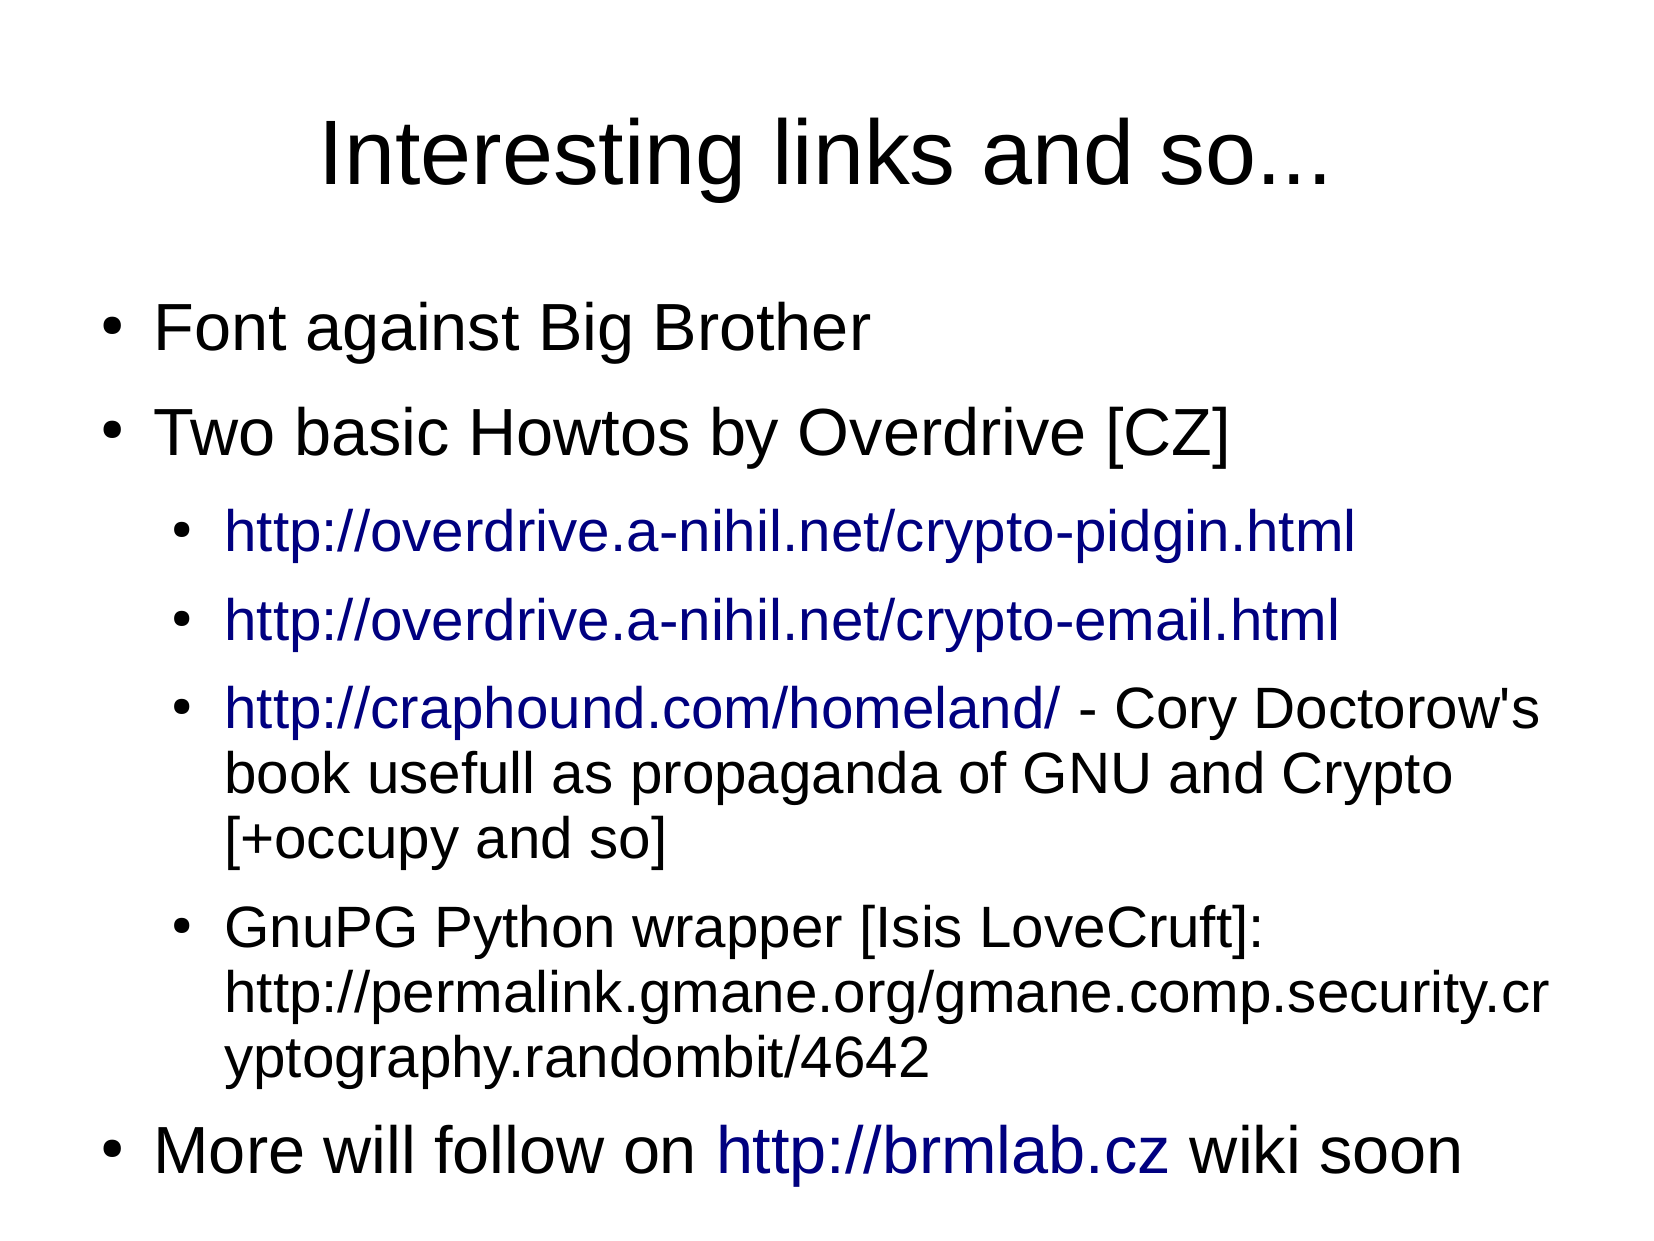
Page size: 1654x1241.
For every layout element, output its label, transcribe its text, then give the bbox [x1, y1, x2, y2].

title Interesting links and so... [82, 49, 1571, 257]
list Font against Big Brother Two basic Howtos by Overdrive [CZ] http://overdrive.a-nihil.net/crypto-pidgin.html http://overdrive.a-nihil.net/crypto-email.html http://craphound.com/homeland/ - Cory Doctorow's book usefull as propaganda of GNU and Crypto [+occupy and so] GnuPG Python wrapper [Isis LoveCruft]: http://permalink.gmane.org/gmane.comp.security.cryptography.randombit/4642 More will follow on http://brmlab.cz wiki soon [82, 290, 1571, 1187]
